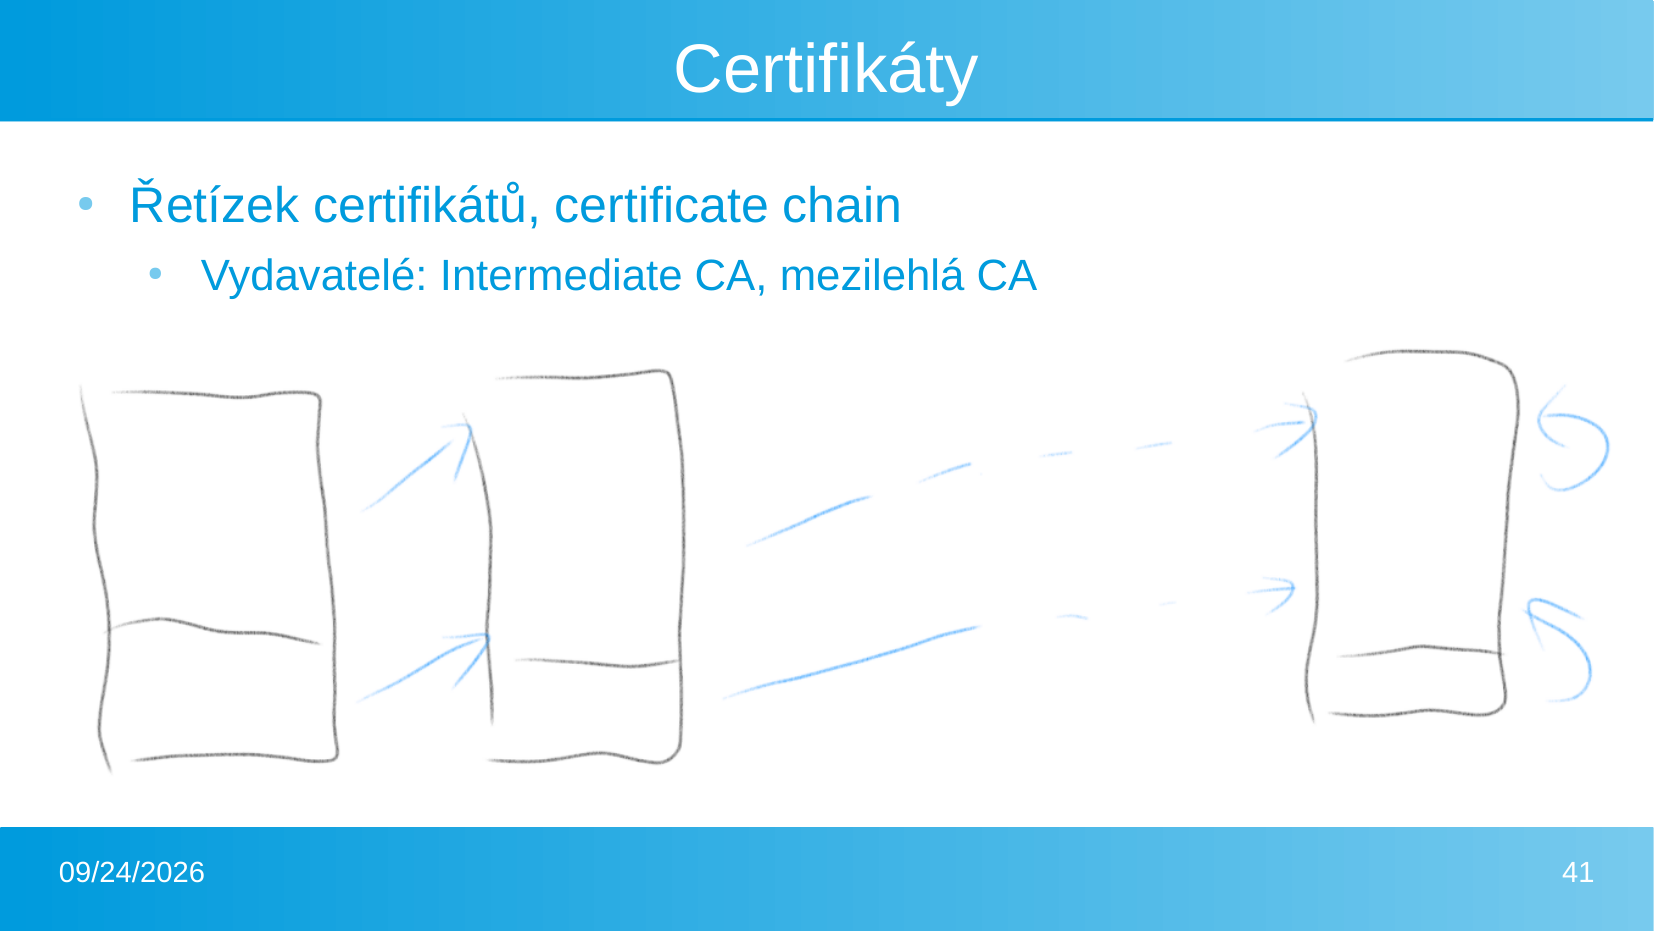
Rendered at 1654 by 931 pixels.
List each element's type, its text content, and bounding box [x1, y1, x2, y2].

picture [59, 333, 1630, 791]
list Řetízek certifikátů, certificate chain Vydavatelé: Intermediate CA, mezilehlá CA [59, 177, 1595, 333]
title Certifikáty [59, 29, 1595, 108]
